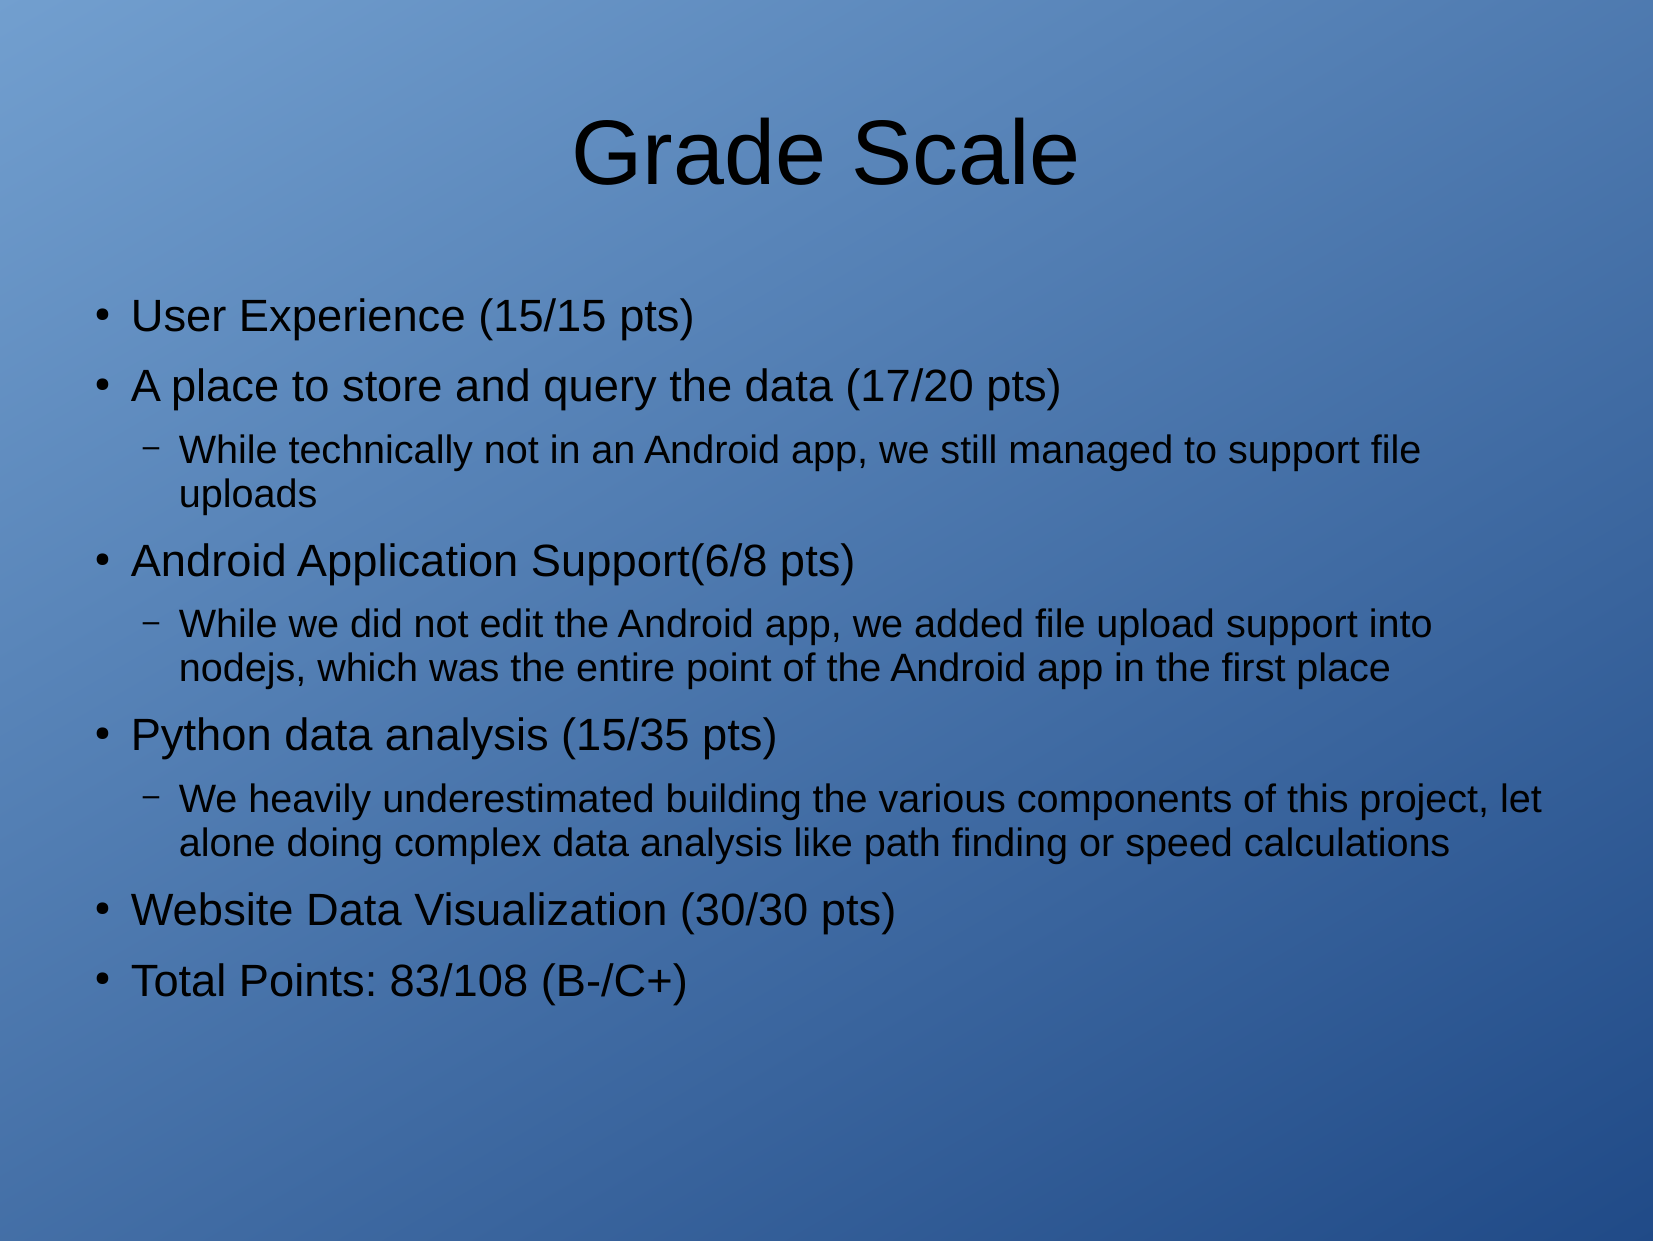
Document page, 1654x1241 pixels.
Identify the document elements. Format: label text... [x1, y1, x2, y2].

list User Experience (15/15 pts) A place to store and query the data (17/20 pts) While technically not in an Android app, we still managed to support file uploads Android Application Support(6/8 pts) While we did not edit the Android app, we added file upload support into nodejs, which was the entire point of the Android app in the first place Python data analysis (15/35 pts) We heavily underestimated building the various components of this project, let alone doing complex data analysis like path finding or speed calculations Website Data Visualization (30/30 pts) Total Points: 83/108 (B-/C+) [82, 290, 1571, 1010]
title Grade Scale [82, 49, 1571, 257]
